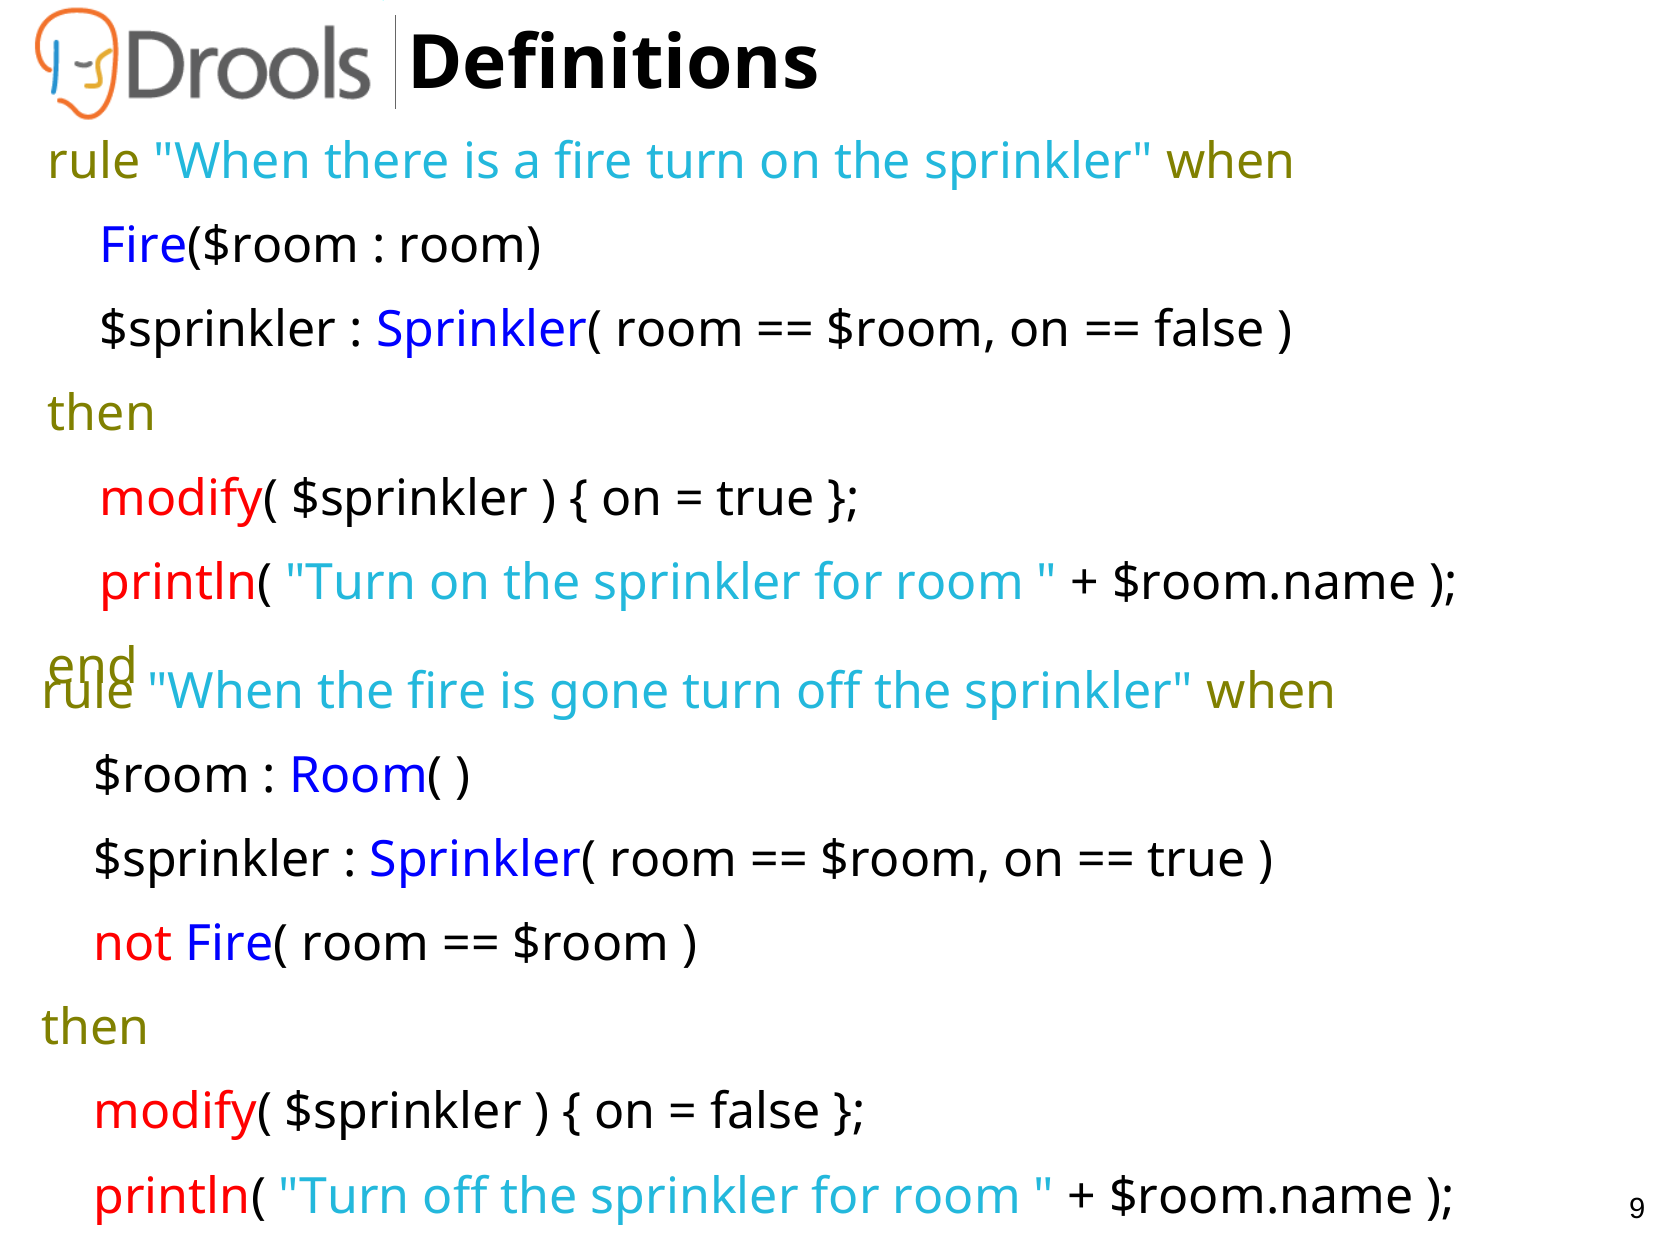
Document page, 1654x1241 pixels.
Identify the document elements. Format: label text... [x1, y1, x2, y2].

list rule "When the fire is gone turn off the sprinkler" when $room : Room( ) $sprinkler : Sprinkler( room == $room, on == true ) not Fire( room == $room ) then modify( $sprinkler ) { on = false }; println( "Turn off the sprinkler for room " + $room.name ); end [41, 654, 1548, 1241]
picture [29, 0, 384, 126]
list rule "When there is a fire turn on the sprinkler" when Fire($room : room) $sprinkler : Sprinkler( room == $room, on == false ) then modify( $sprinkler ) { on = true }; println( "Turn on the sprinkler for room " + $room.name ); end [47, 125, 1648, 682]
title Definitions [407, 6, 1618, 113]
